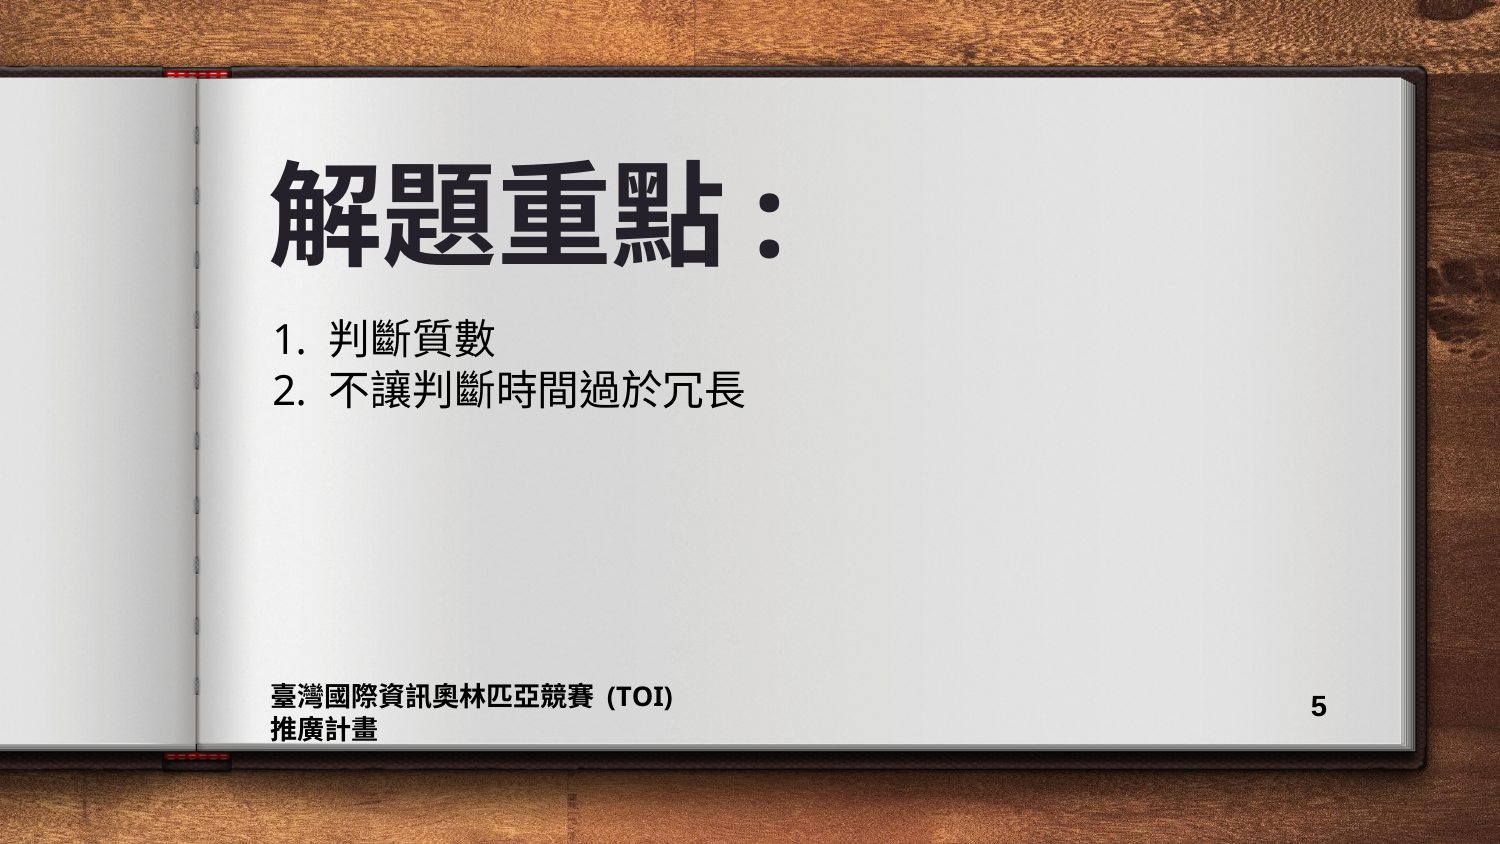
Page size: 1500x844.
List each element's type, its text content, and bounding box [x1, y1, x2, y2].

text_box 解題重點: [253, 105, 784, 296]
text_box 5 [1295, 672, 1386, 737]
text_box 判斷質數 不讓判斷時間過於冗長 [257, 305, 1311, 422]
